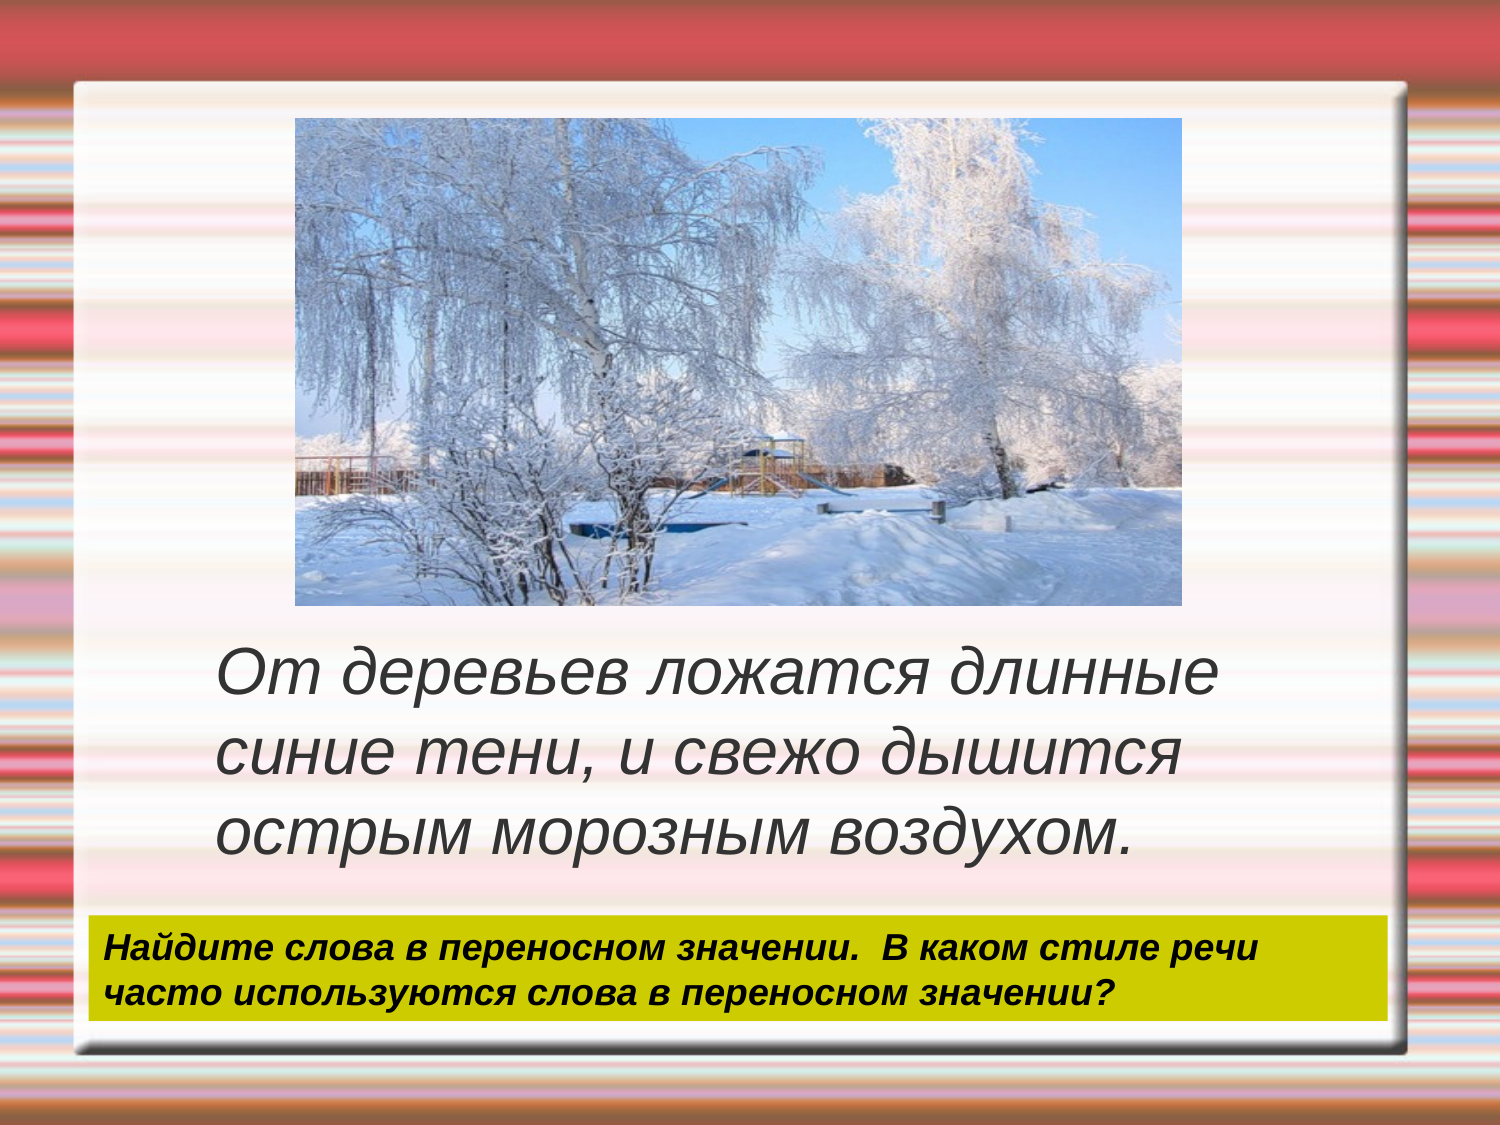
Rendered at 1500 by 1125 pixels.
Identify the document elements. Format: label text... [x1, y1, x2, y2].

text_box Найдите слова в переносном значении. В каком стиле речи часто используются слова в переносном значении? [88, 915, 1388, 1021]
list От деревьев ложатся длинные синие тени, и свежо дышится острым морозным воздухом. [118, 620, 1388, 886]
picture [0, 0, 1500, 1125]
